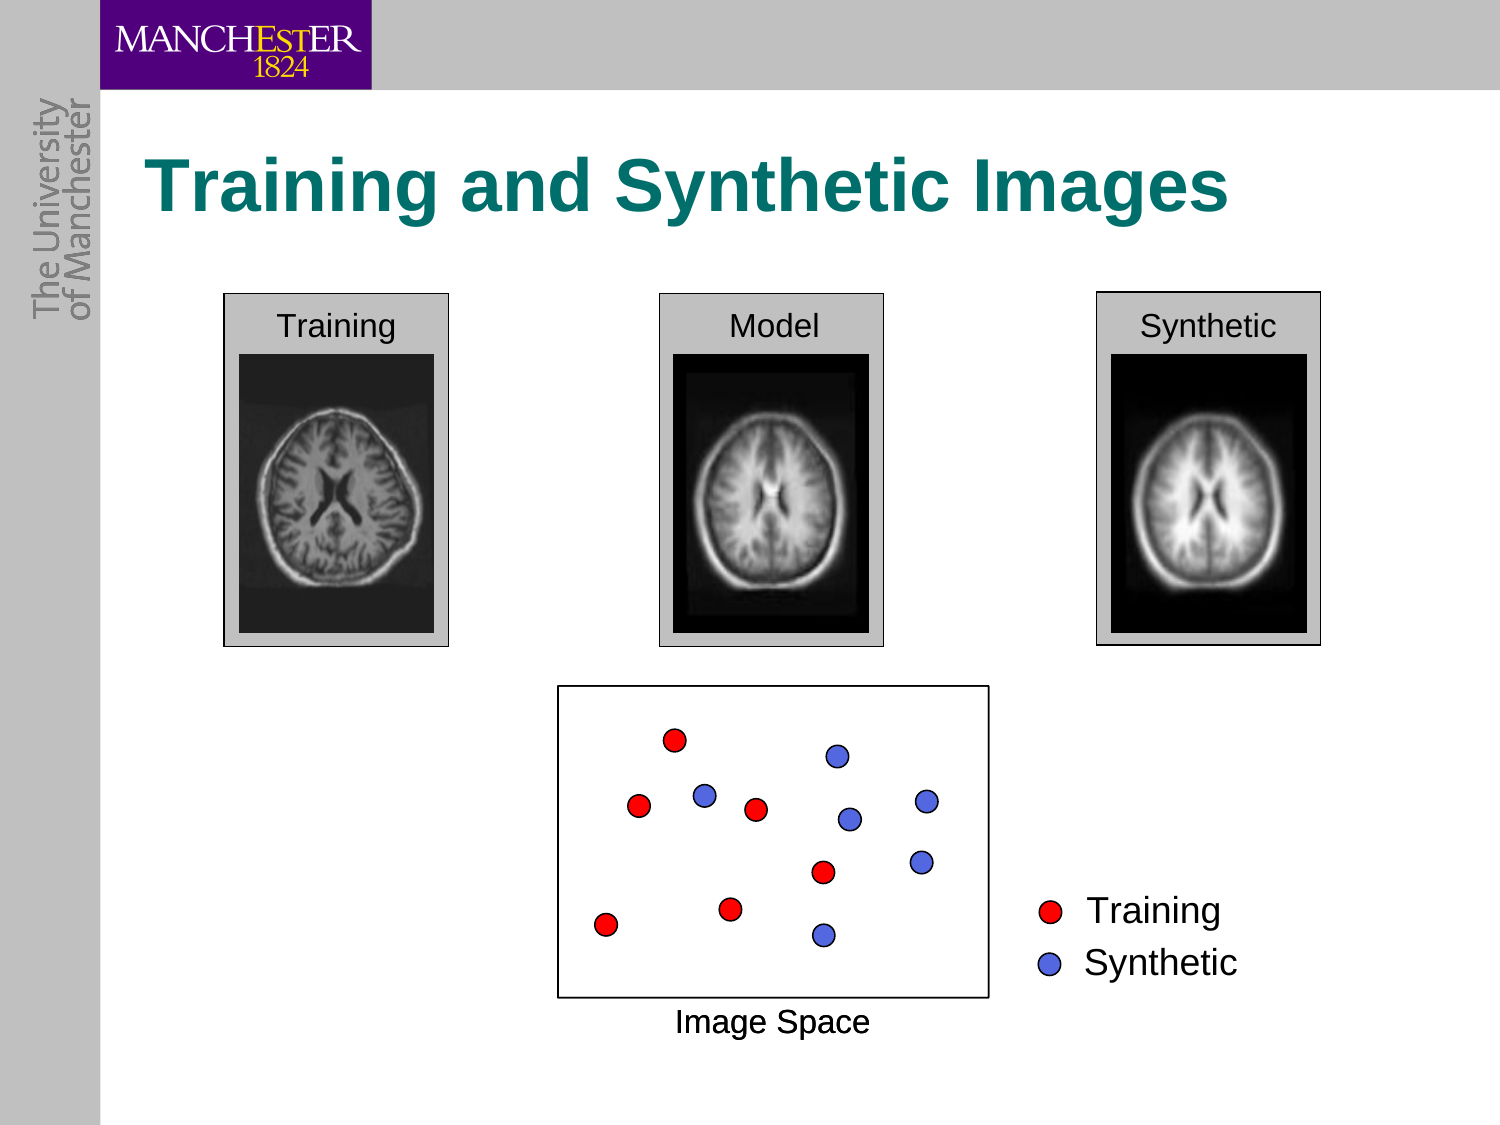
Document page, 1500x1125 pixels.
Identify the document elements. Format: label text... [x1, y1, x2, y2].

picture [673, 354, 869, 633]
text_box [838, 808, 862, 831]
text_box [1039, 901, 1062, 924]
picture [239, 354, 434, 633]
text_box [659, 293, 884, 647]
text_box [627, 794, 651, 818]
picture [0, 0, 372, 320]
text_box [224, 293, 449, 647]
text_box Synthetic [1069, 936, 1254, 991]
text_box Training [261, 299, 412, 353]
text_box [915, 790, 939, 813]
title Training and Synthetic Images [129, 120, 1406, 251]
text_box [910, 851, 933, 874]
text_box [594, 913, 618, 937]
text_box [1096, 291, 1321, 645]
text_box [812, 861, 835, 884]
text_box Training [1071, 884, 1238, 936]
text_box Model [714, 299, 835, 353]
text_box [826, 745, 849, 768]
text_box [693, 784, 716, 808]
text_box [812, 924, 835, 947]
text_box [744, 798, 768, 822]
text_box [719, 898, 742, 921]
text_box Synthetic [1124, 299, 1292, 353]
text_box [663, 729, 686, 752]
text_box [1038, 953, 1061, 976]
picture [1111, 354, 1307, 633]
text_box Image Space [660, 995, 887, 1049]
